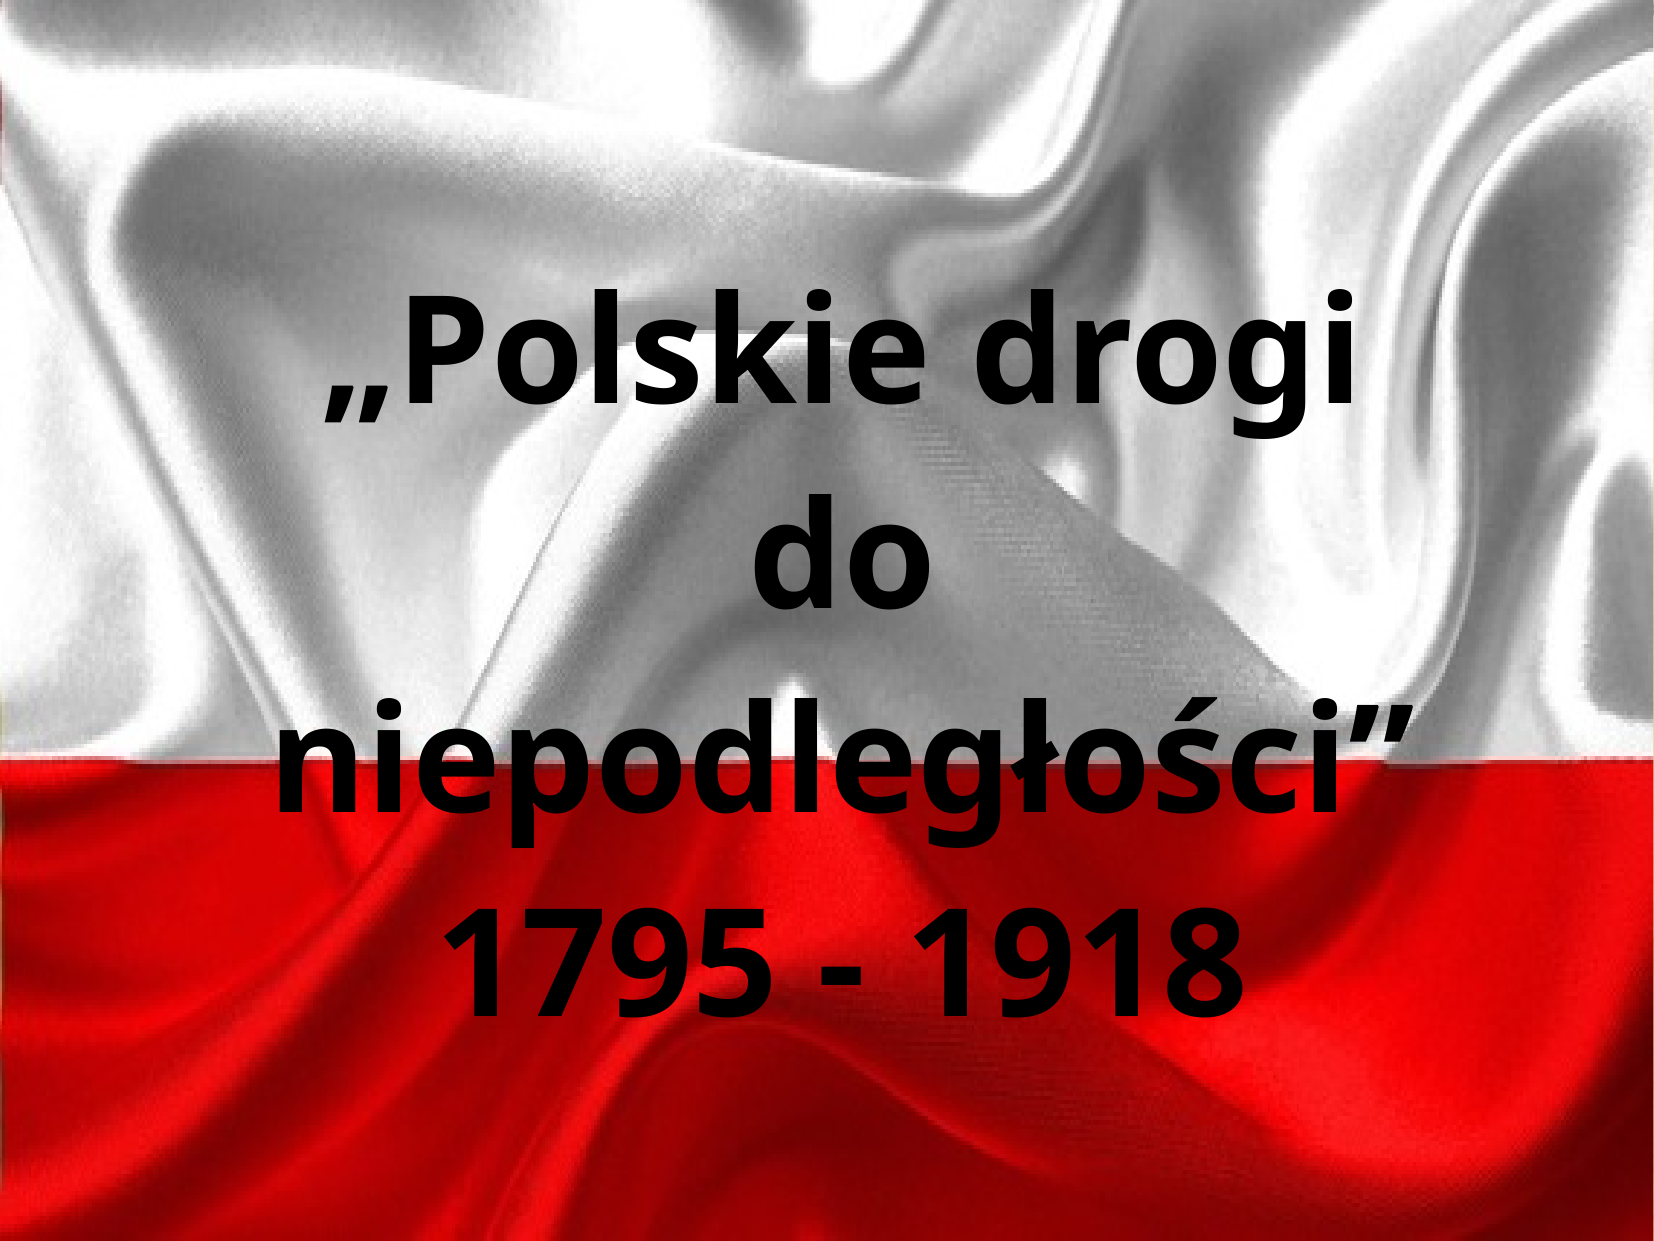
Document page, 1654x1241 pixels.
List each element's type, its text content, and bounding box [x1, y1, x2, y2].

text_box „Polskie drogi do niepodległości” 1795 - 1918 [207, 236, 1477, 1085]
picture [0, 0, 1654, 1241]
